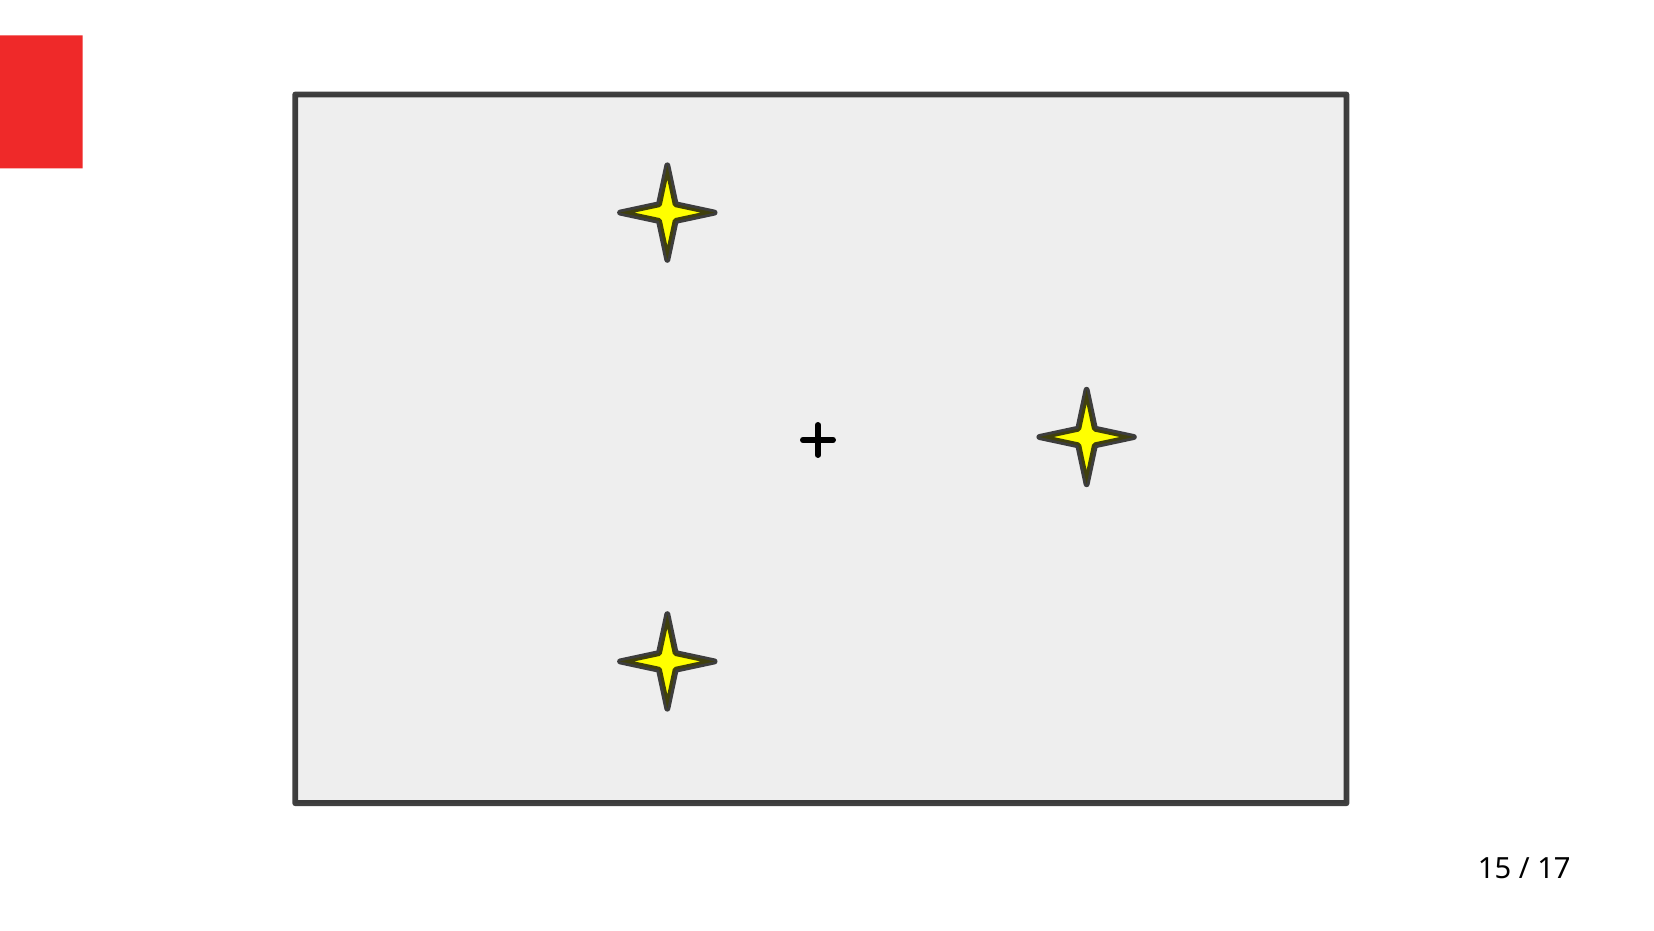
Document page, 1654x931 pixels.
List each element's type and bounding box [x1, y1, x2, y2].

text_box [295, 94, 1347, 804]
